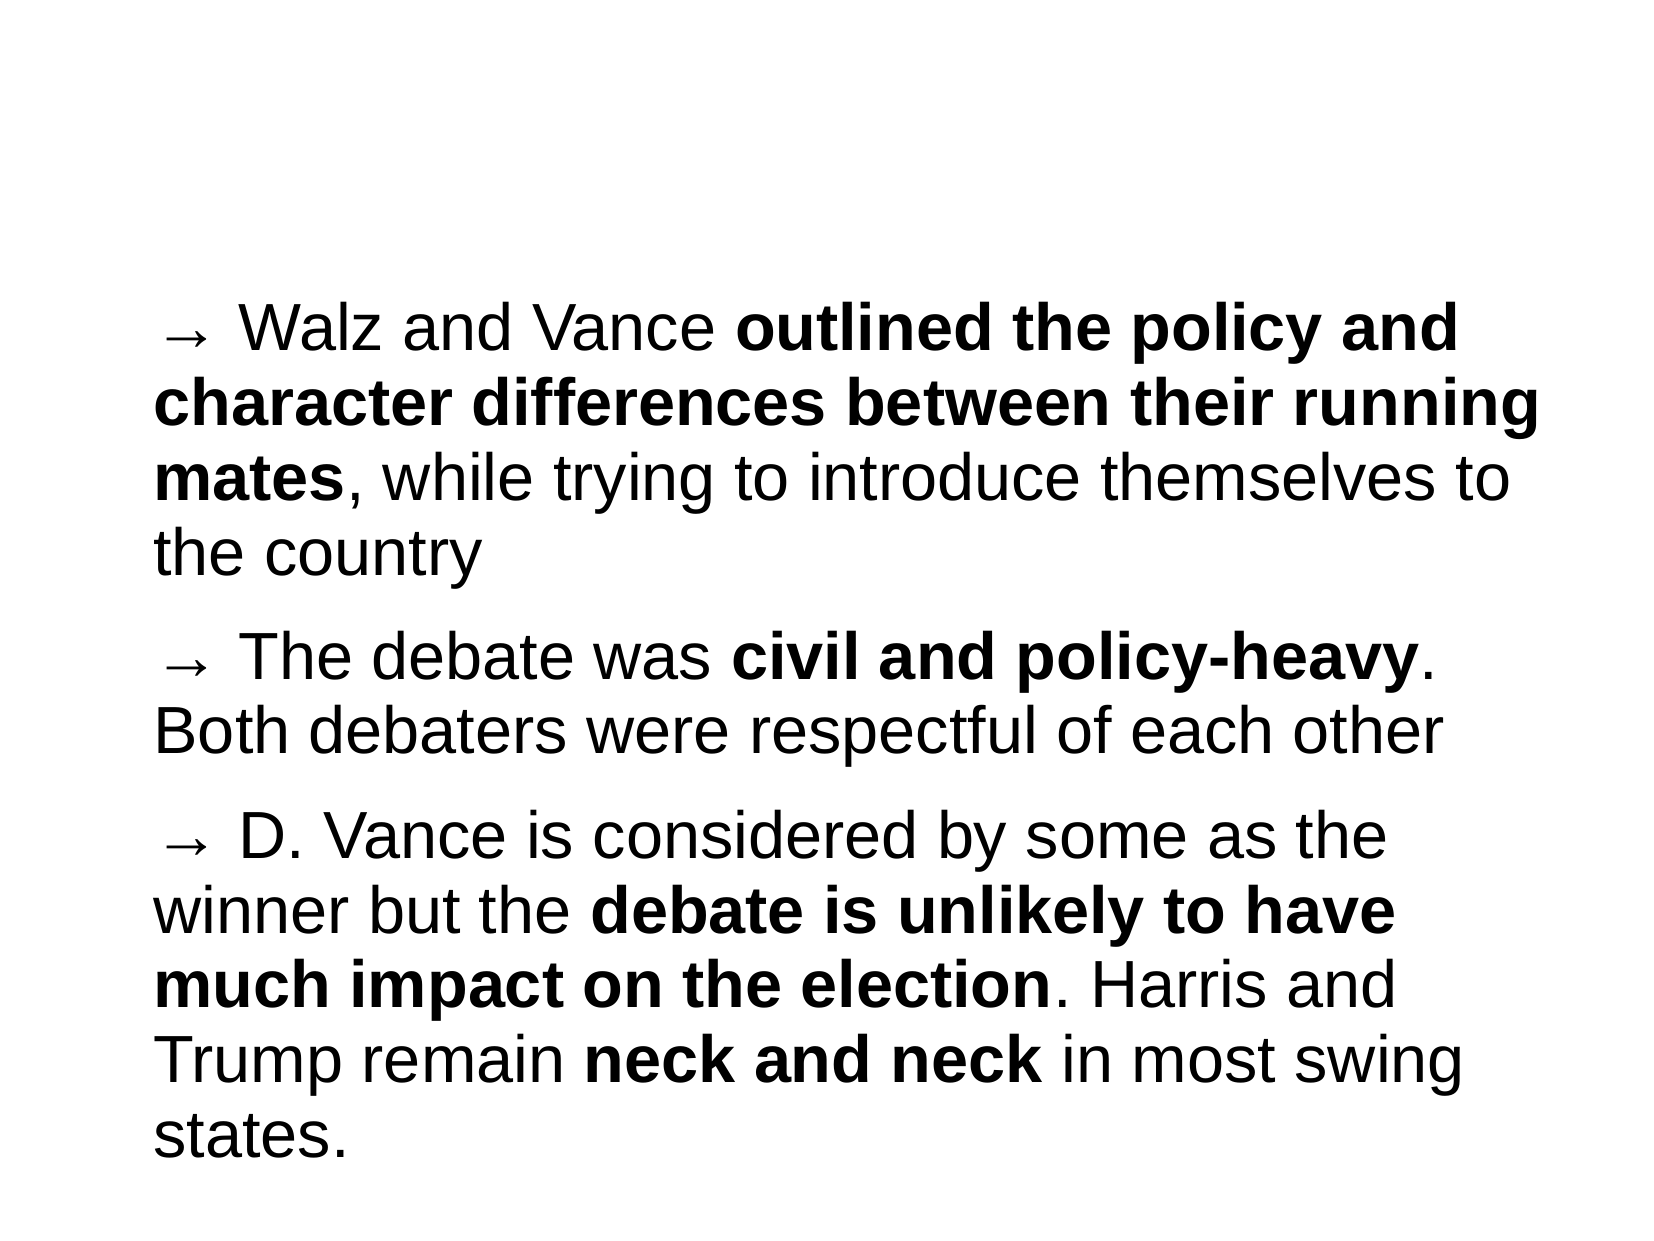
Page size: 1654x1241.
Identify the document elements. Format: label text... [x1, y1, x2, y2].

list → Walz and Vance outlined the policy and character differences between their running mates, while trying to introduce themselves to the country → The debate was civil and policy-heavy. Both debaters were respectful of each other → D. Vance is considered by some as the winner but the debate is unlikely to have much impact on the election. Harris and Trump remain neck and neck in most swing states. [82, 290, 1571, 1170]
